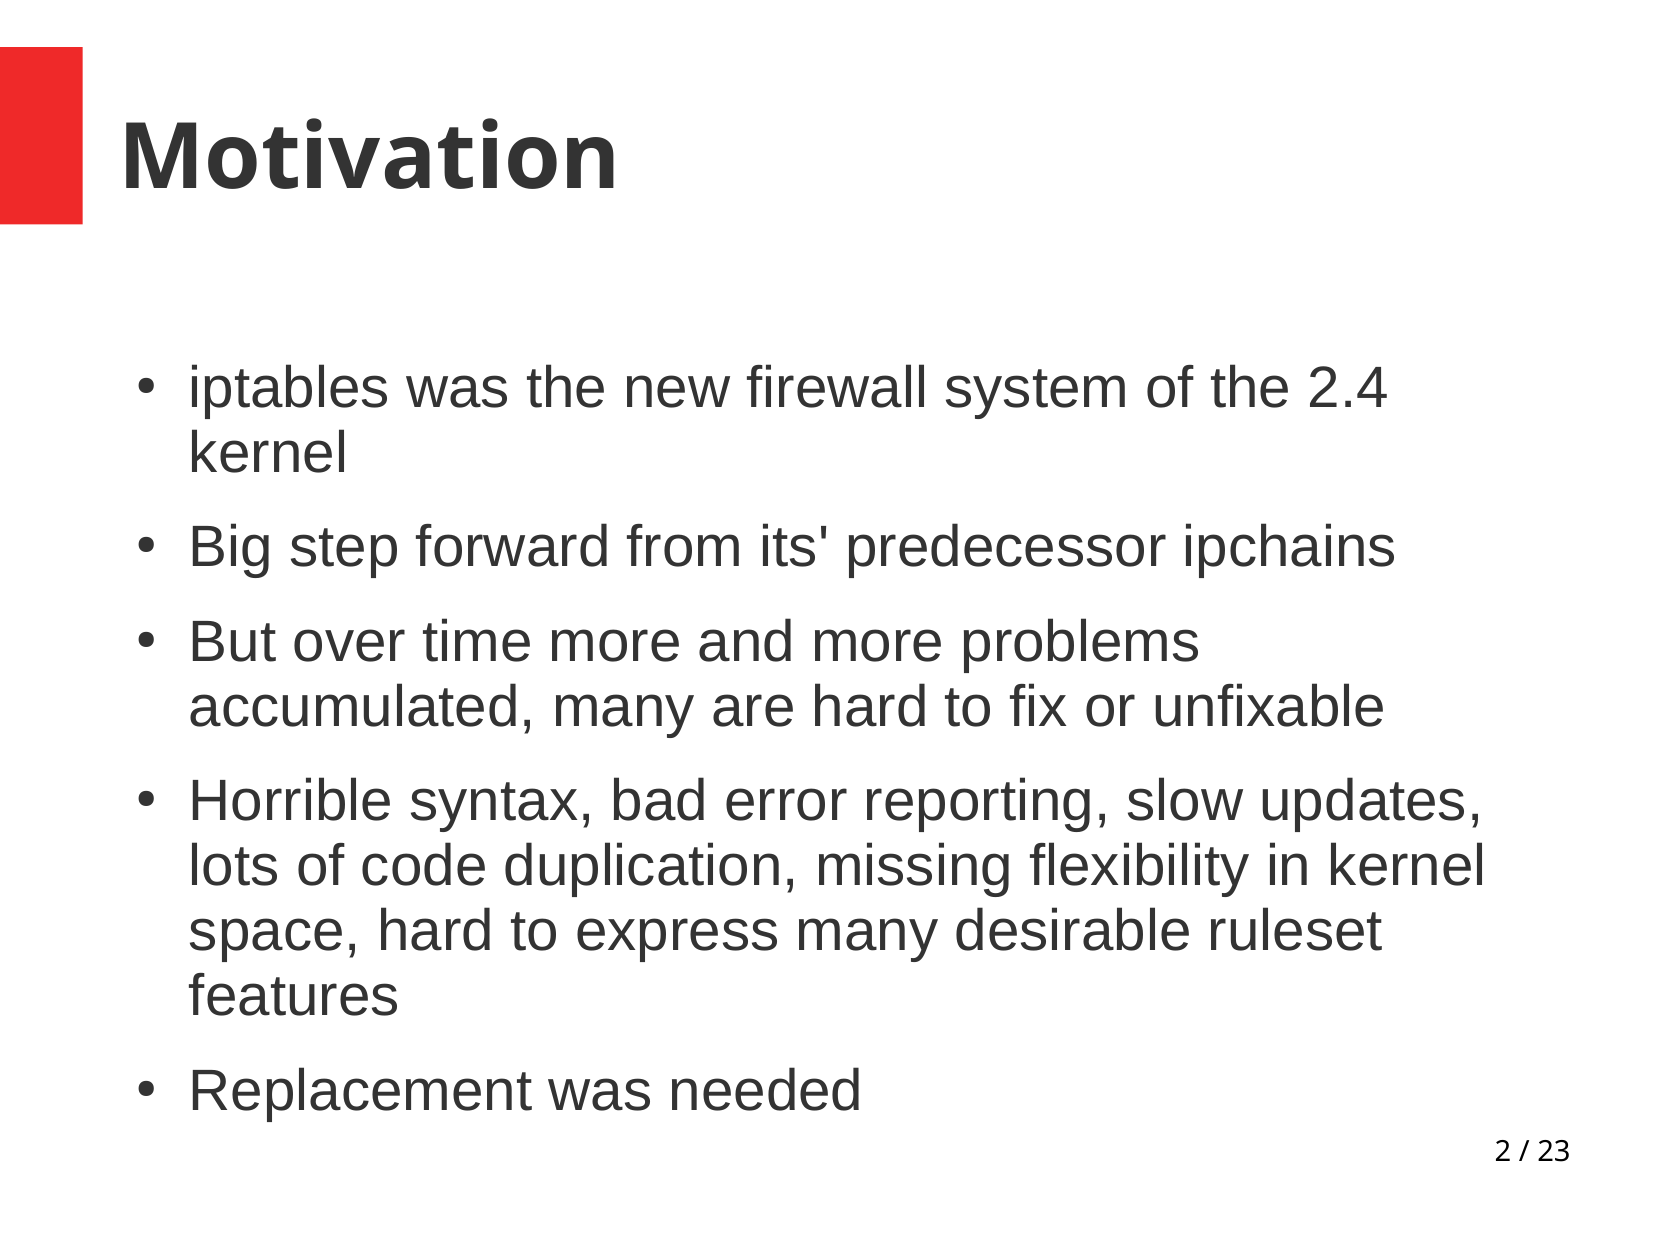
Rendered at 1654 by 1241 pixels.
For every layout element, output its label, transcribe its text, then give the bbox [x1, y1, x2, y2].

list iptables was the new firewall system of the 2.4 kernel Big step forward from its' predecessor ipchains But over time more and more problems accumulated, many are hard to fix or unfixable Horrible syntax, bad error reporting, slow updates, lots of code duplication, missing flexibility in kernel space, hard to express many desirable ruleset features Replacement was needed [118, 354, 1536, 1074]
title Motivation [118, 49, 1571, 257]
